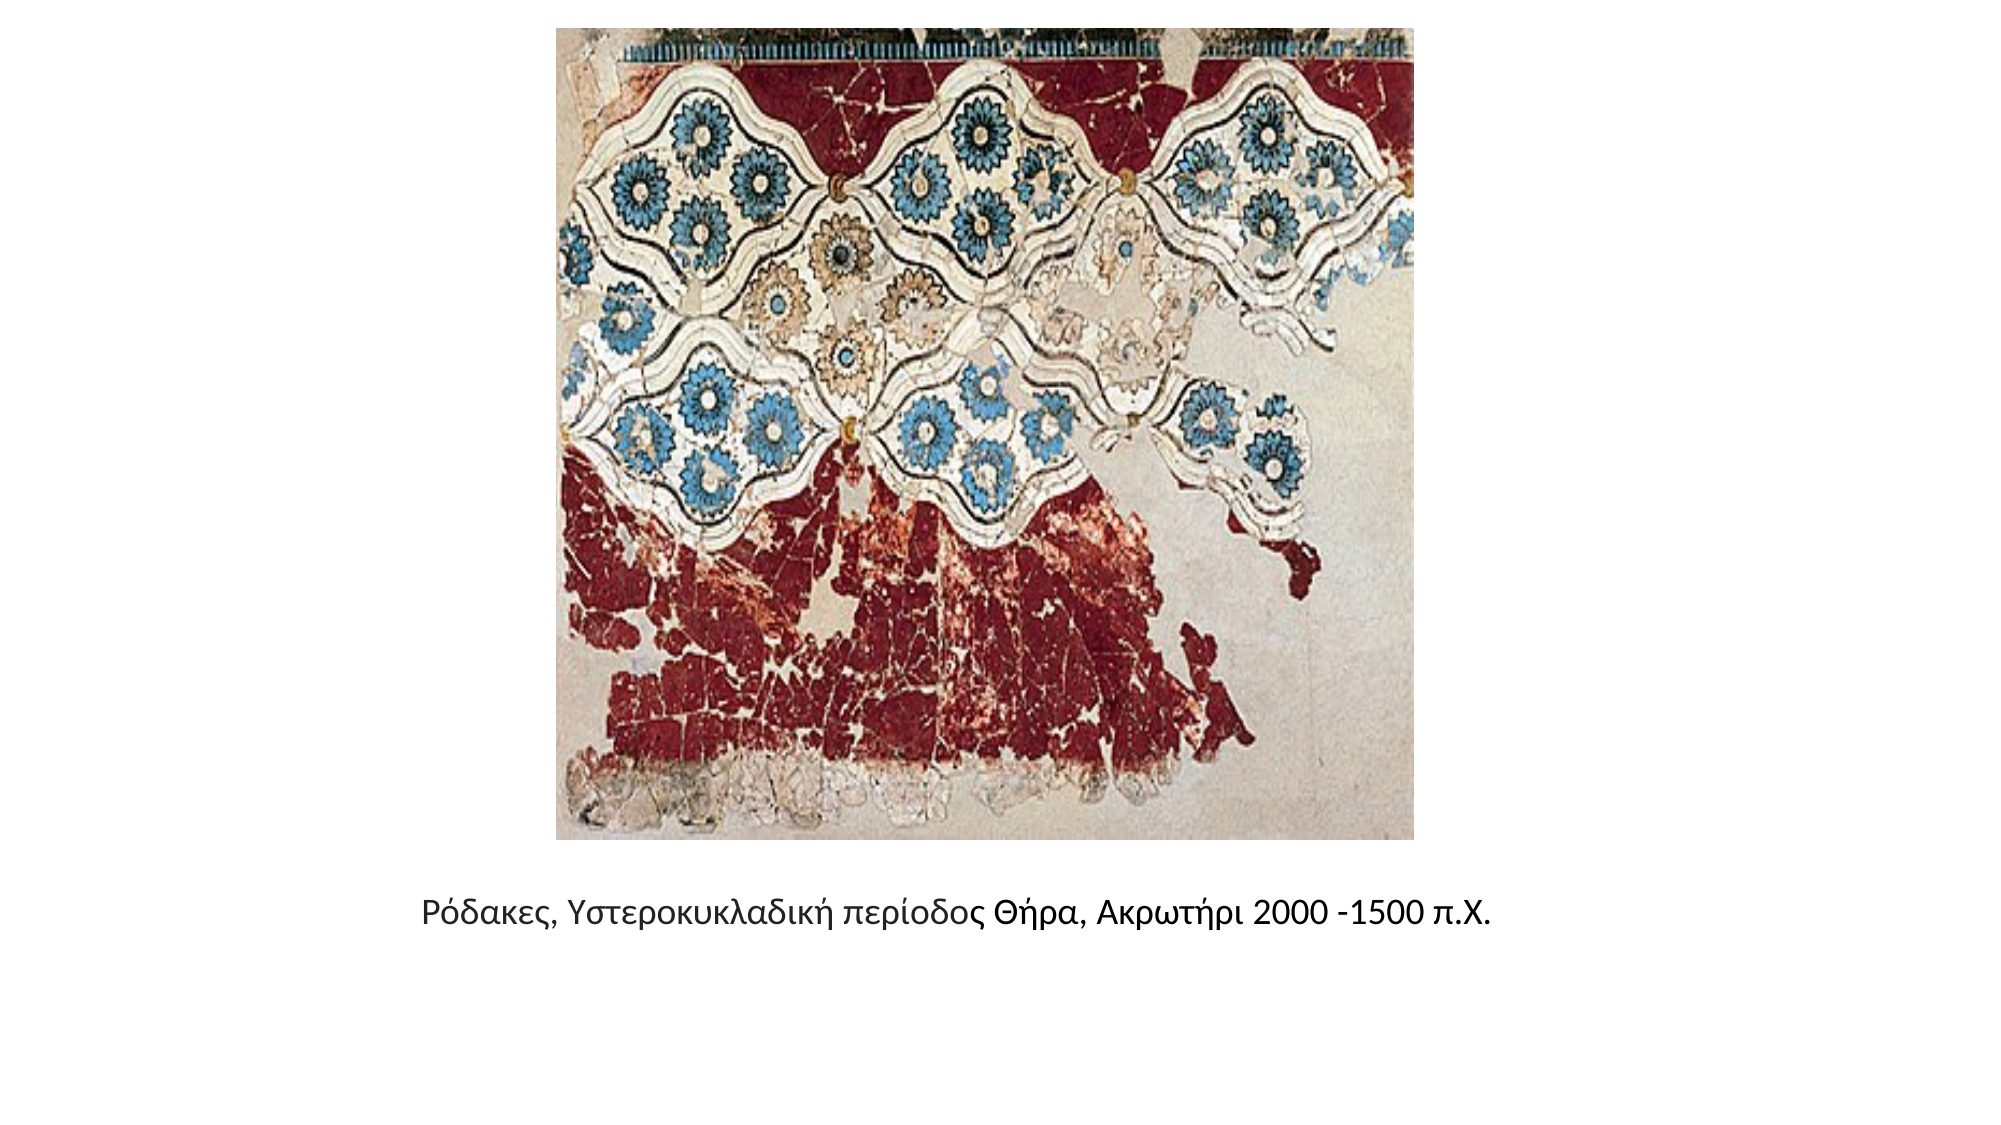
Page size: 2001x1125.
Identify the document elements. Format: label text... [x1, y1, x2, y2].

picture [556, 28, 1414, 840]
text_box Ρόδακες, Υστεροκυκλαδική περίοδος Θήρα, Ακρωτήρι 2000 -1500 π.Χ. [407, 876, 1526, 939]
